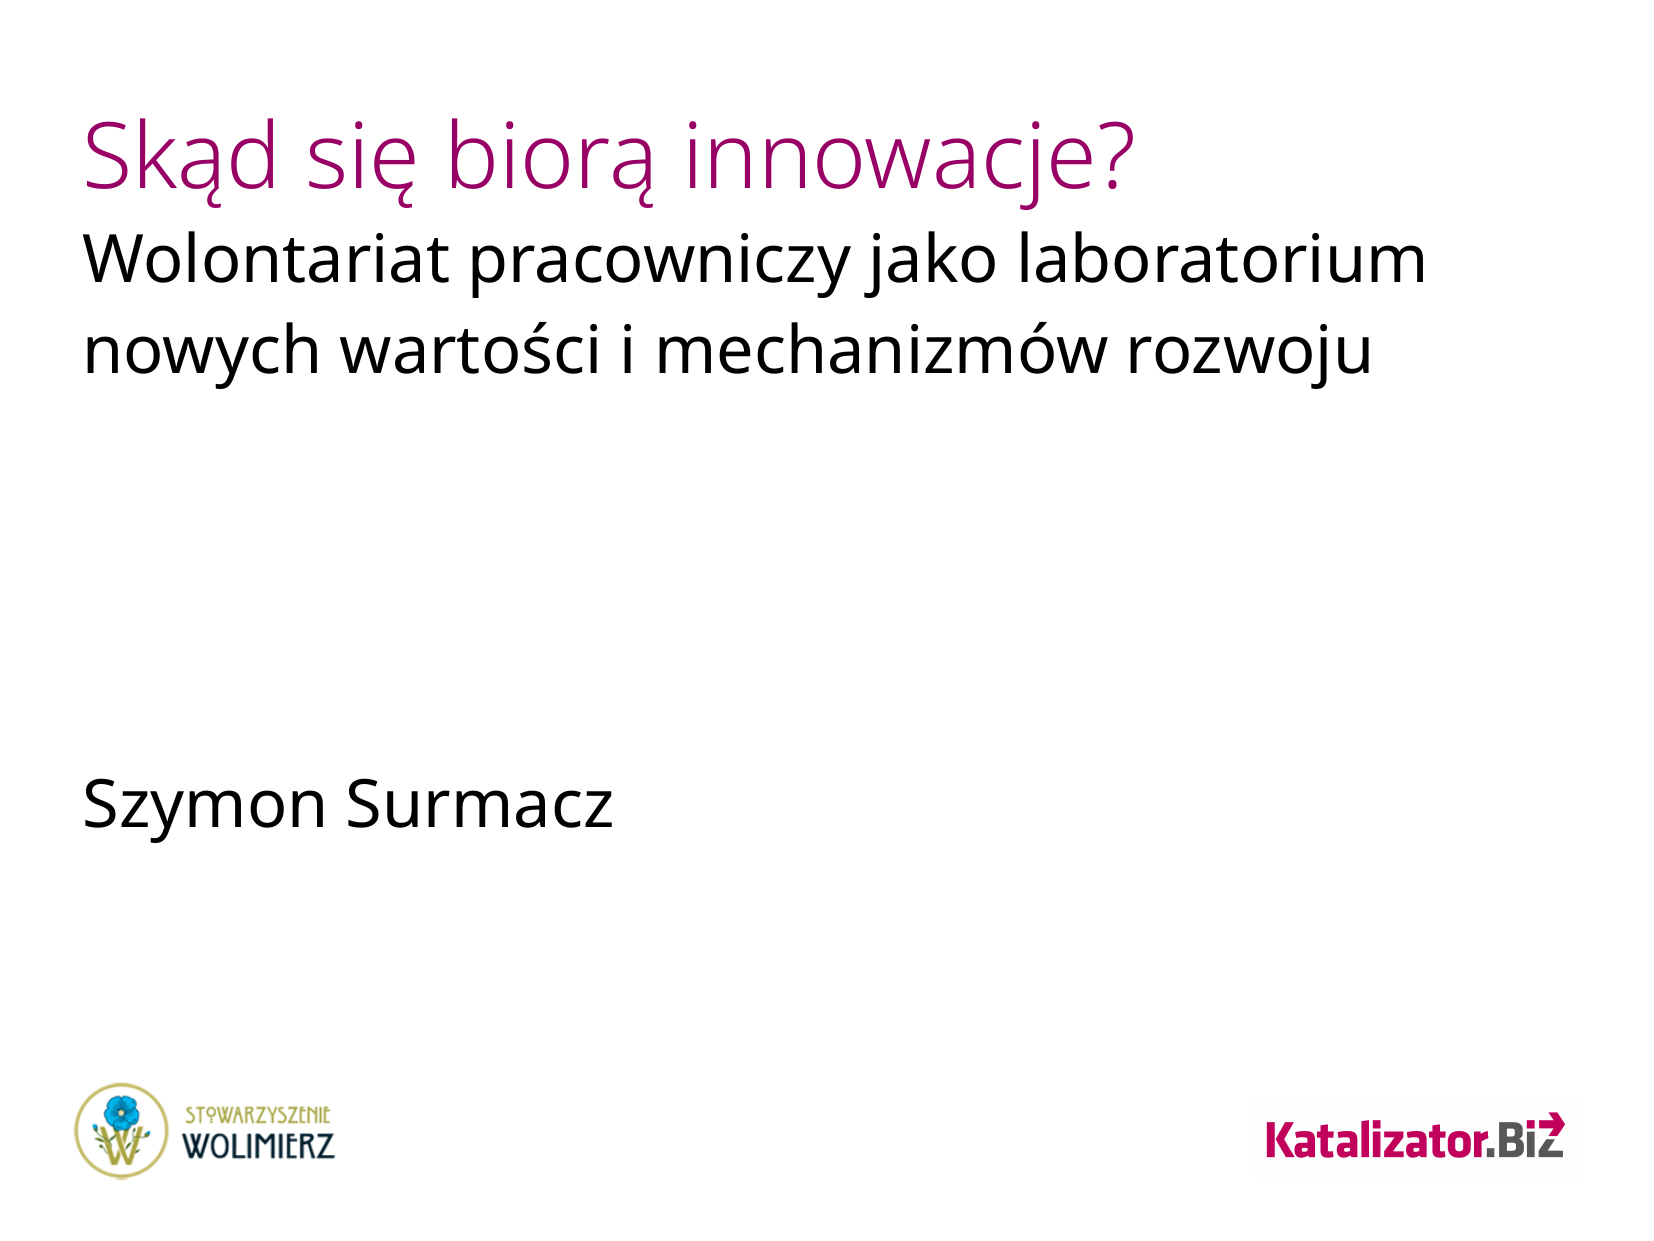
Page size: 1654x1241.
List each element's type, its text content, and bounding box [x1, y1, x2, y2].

title Skąd się biorą innowacje? [82, 49, 1571, 257]
subtitle Wolontariat pracowniczy jako laboratorium nowych wartości i mechanizmów rozwoju Szymon Surmacz [82, 295, 1571, 763]
picture [68, 1066, 343, 1198]
picture [1251, 1098, 1585, 1178]
